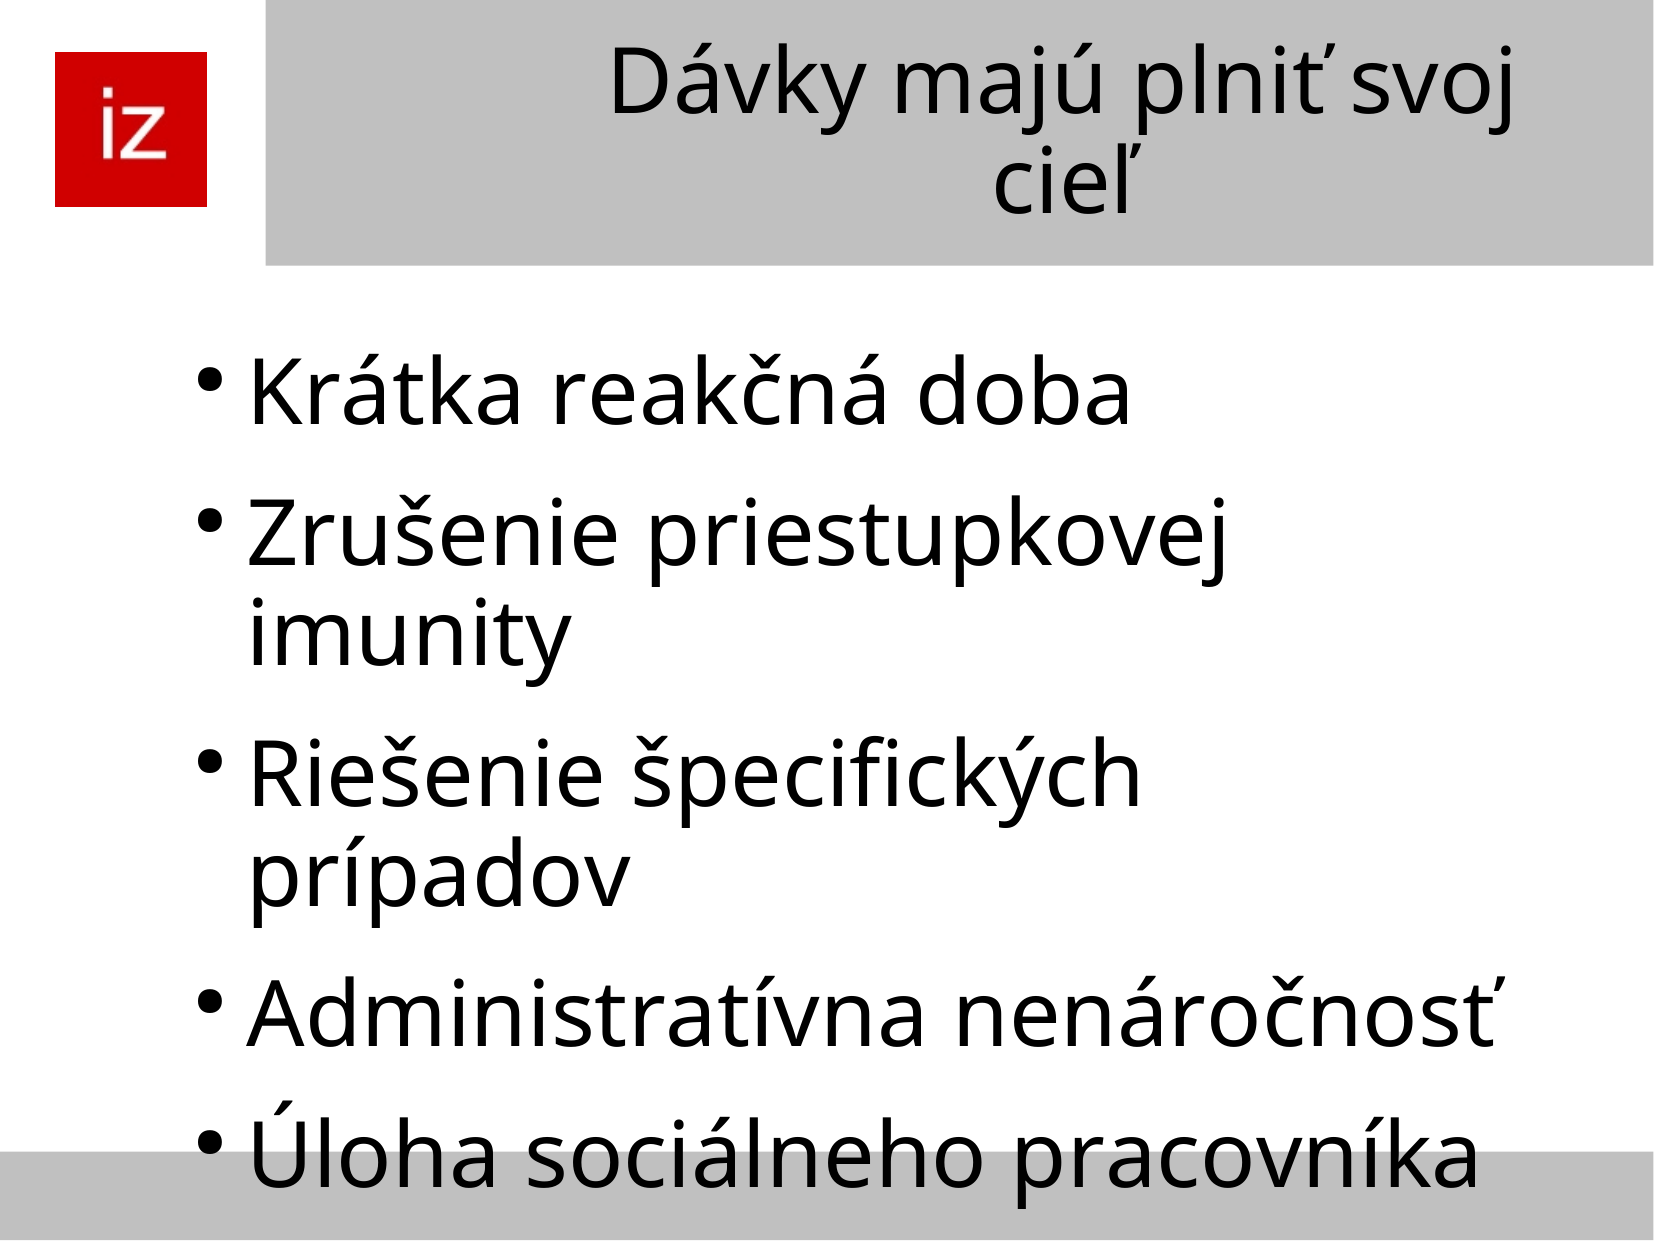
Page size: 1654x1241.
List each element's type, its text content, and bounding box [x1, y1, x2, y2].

list Krátka reakčná doba Zrušenie priestupkovej imunity Riešenie špecifických prípadov Administratívna nenáročnosť Úloha sociálneho pracovníka [121, 344, 1533, 1126]
picture [55, 52, 207, 207]
title Dávky majú plniť svoj cieľ [561, 25, 1565, 241]
